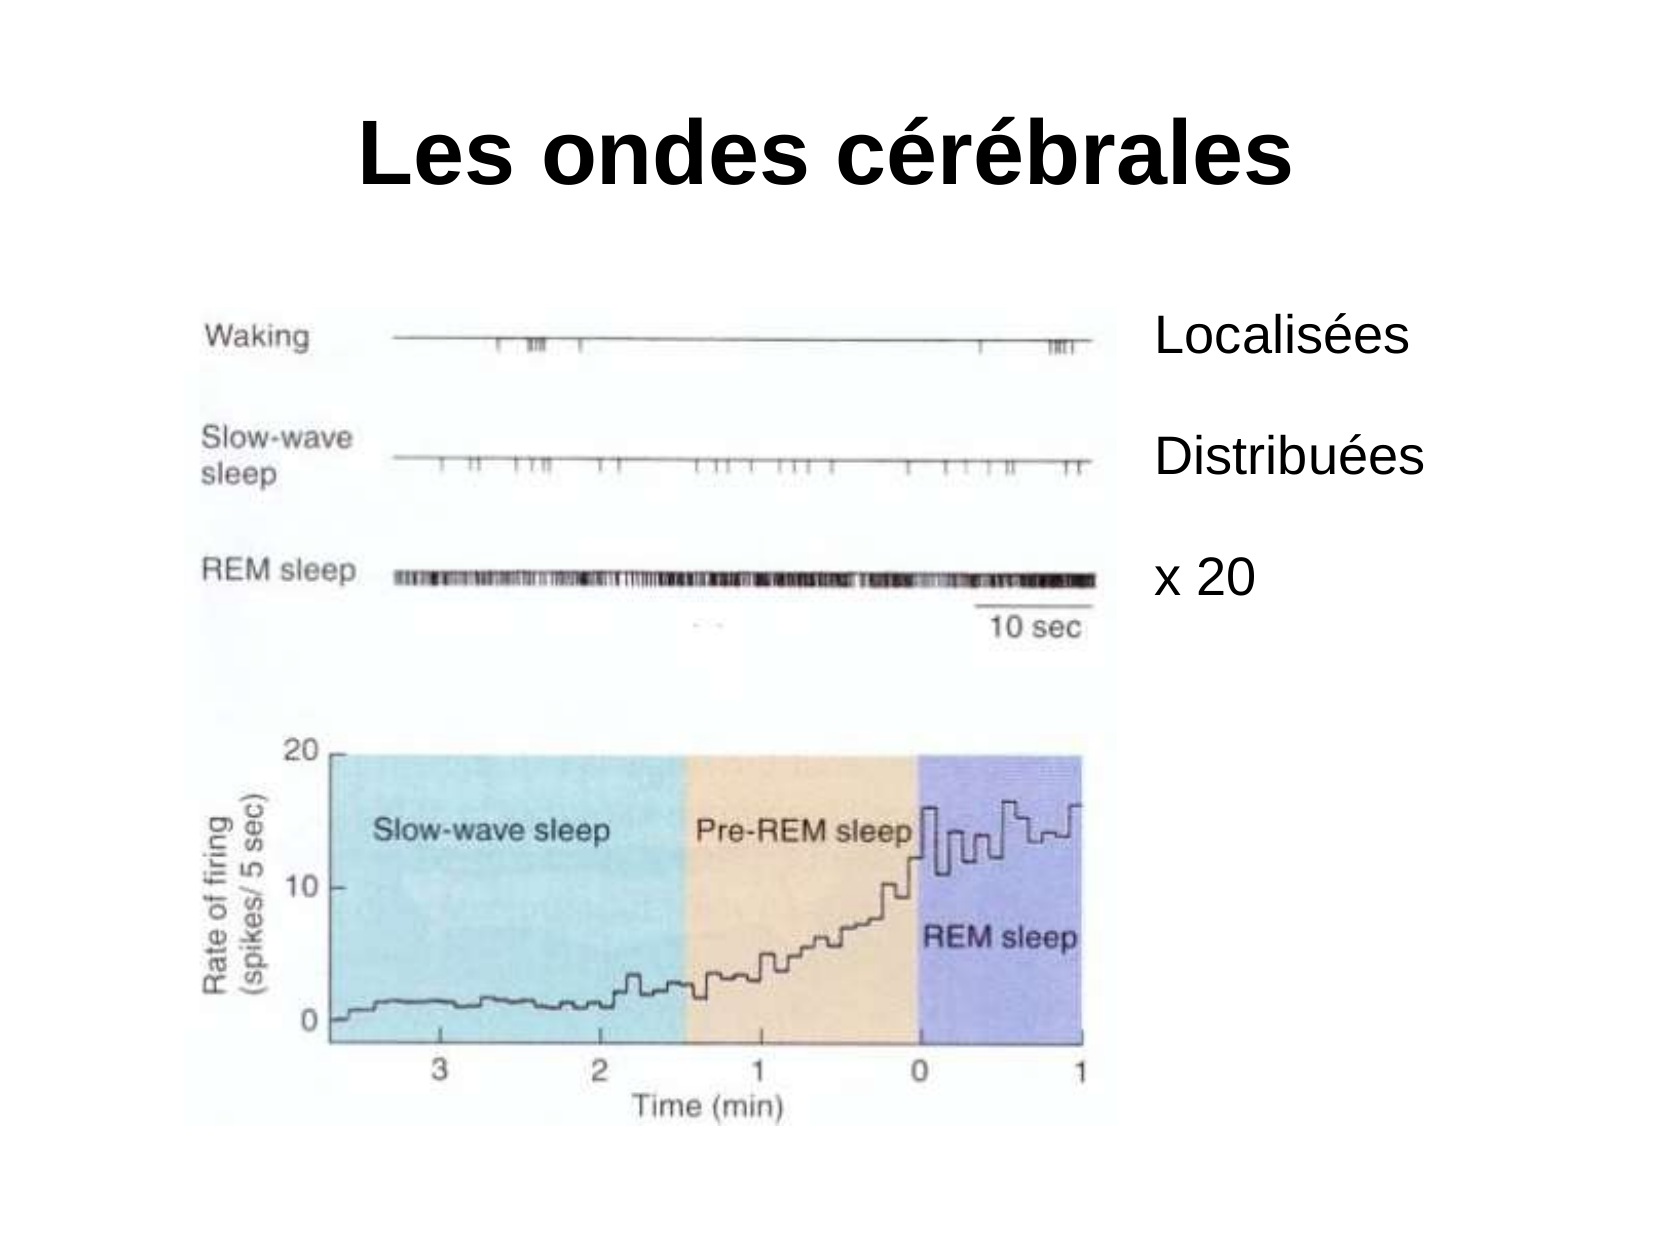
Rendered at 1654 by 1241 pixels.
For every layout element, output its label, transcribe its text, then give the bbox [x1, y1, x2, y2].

text_box Localisées Distribuées x 20 [1139, 296, 1518, 615]
picture [184, 307, 1117, 1126]
title Les ondes cérébrales [82, 49, 1571, 257]
